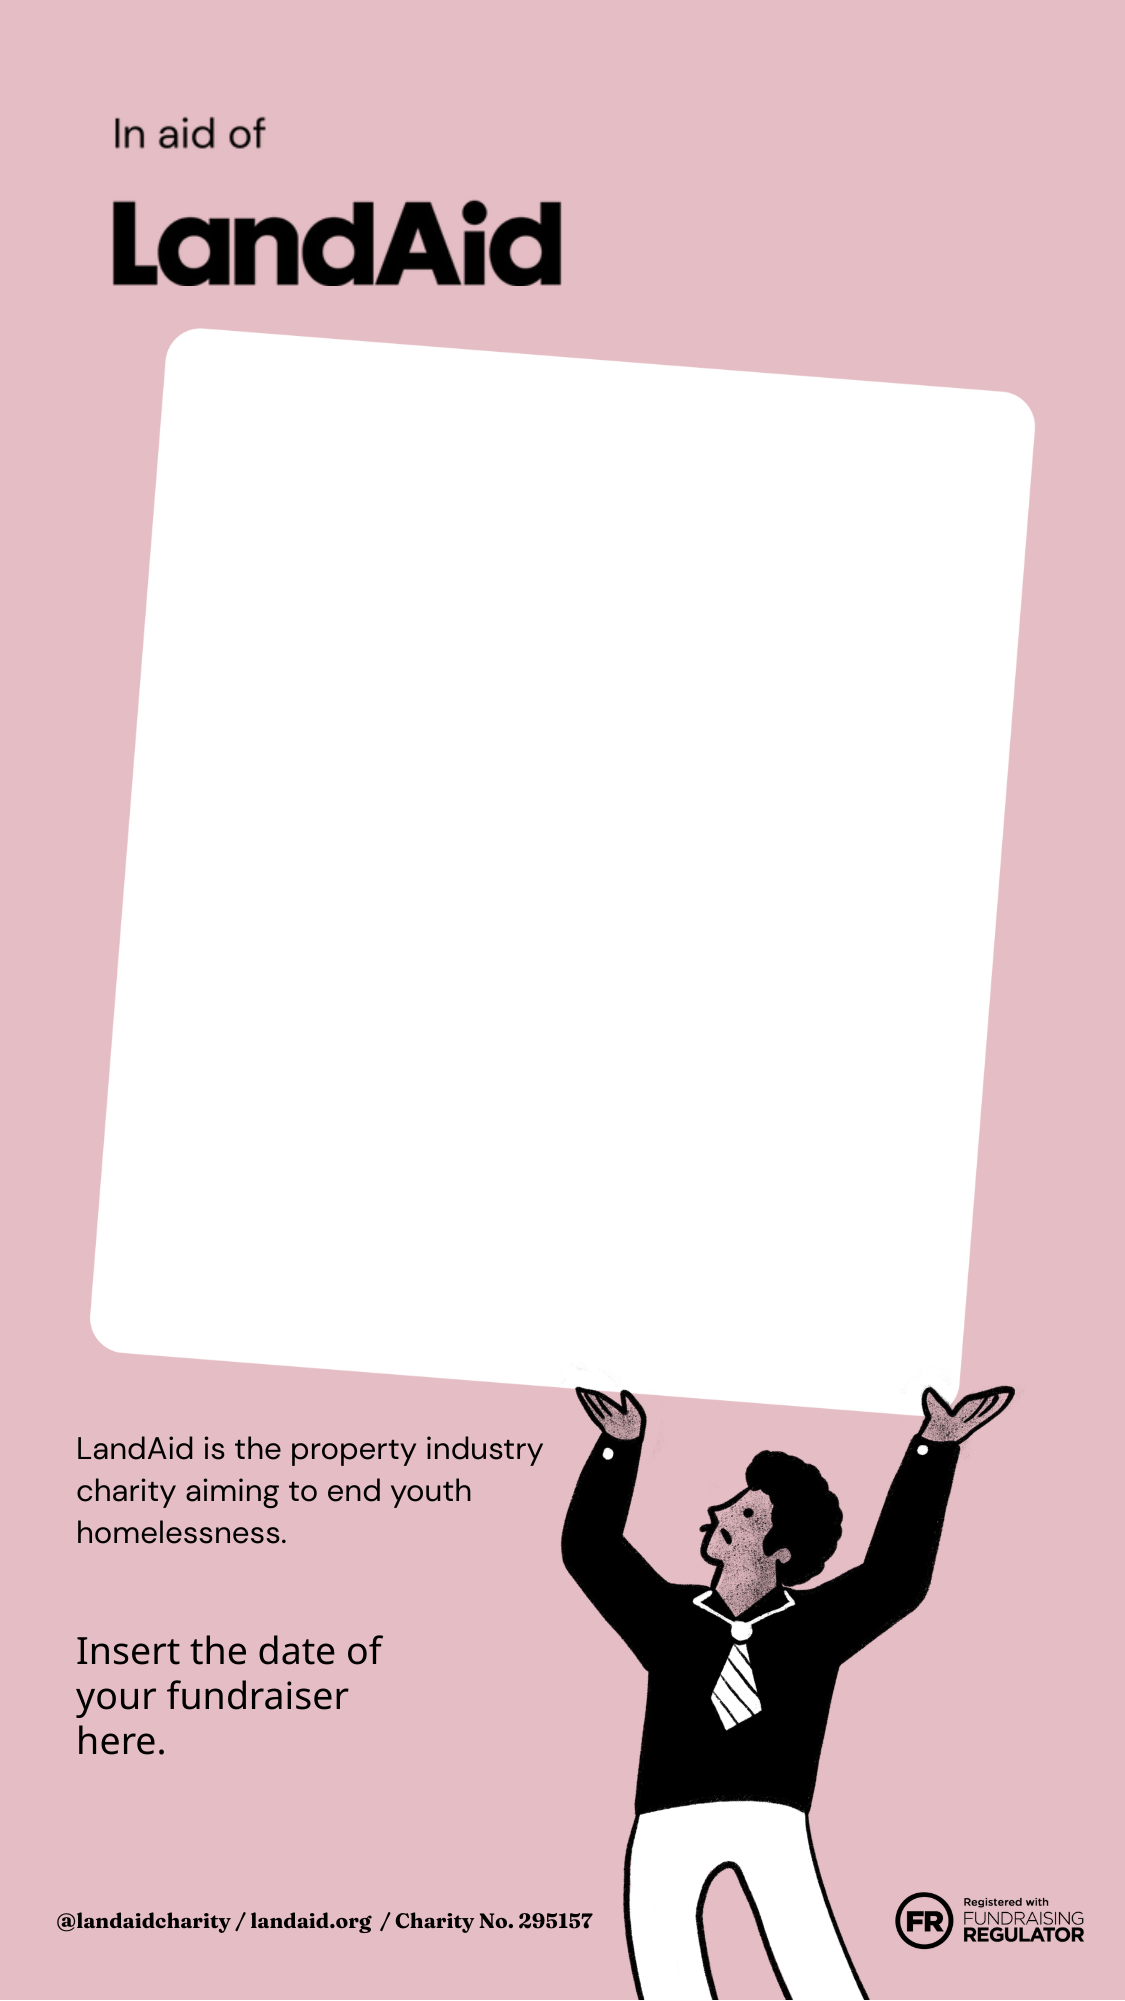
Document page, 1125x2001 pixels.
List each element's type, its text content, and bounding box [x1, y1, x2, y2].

picture [0, 0, 1125, 2000]
text_box Insert the date of your fundraiser here. [61, 1619, 464, 1726]
